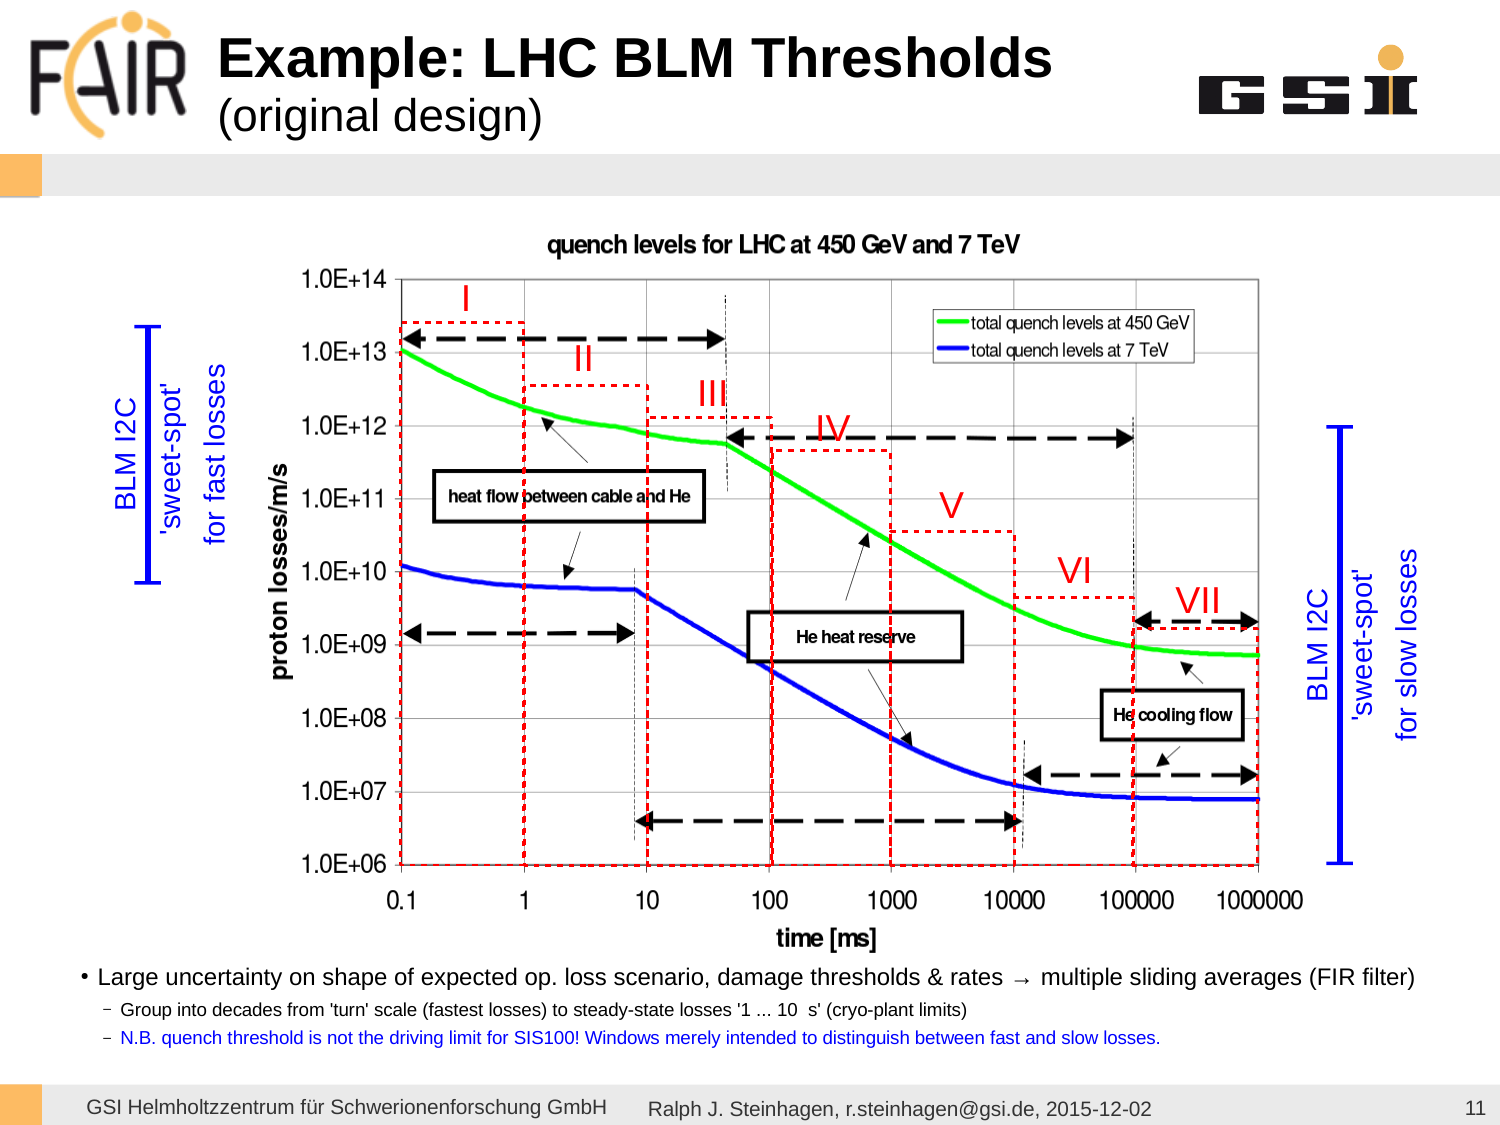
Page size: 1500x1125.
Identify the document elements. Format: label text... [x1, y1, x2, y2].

list Large uncertainty on shape of expected op. loss scenario, damage thresholds & rates → multiple sliding averages (FIR filter) Group into decades from 'turn' scale (fastest losses) to steady-state losses '1 ... 10 s' (cryo-plant limits) N.B. quench threshold is not the driving limit for SIS100! Windows merely intended to distinguish between fast and slow losses. [75, 963, 1426, 1075]
picture [1197, 42, 1419, 117]
text_box II [558, 329, 609, 387]
picture [253, 219, 1315, 963]
text_box I [446, 270, 487, 328]
text_box VII [1160, 571, 1237, 629]
title Example: LHC BLM Thresholds (original design) [217, 20, 1109, 147]
text_box IV [800, 400, 866, 458]
text_box III [682, 365, 744, 422]
picture [1309, 688, 1315, 697]
text_box VI [1042, 542, 1108, 599]
picture [30, 9, 187, 141]
text_box V [924, 477, 980, 535]
